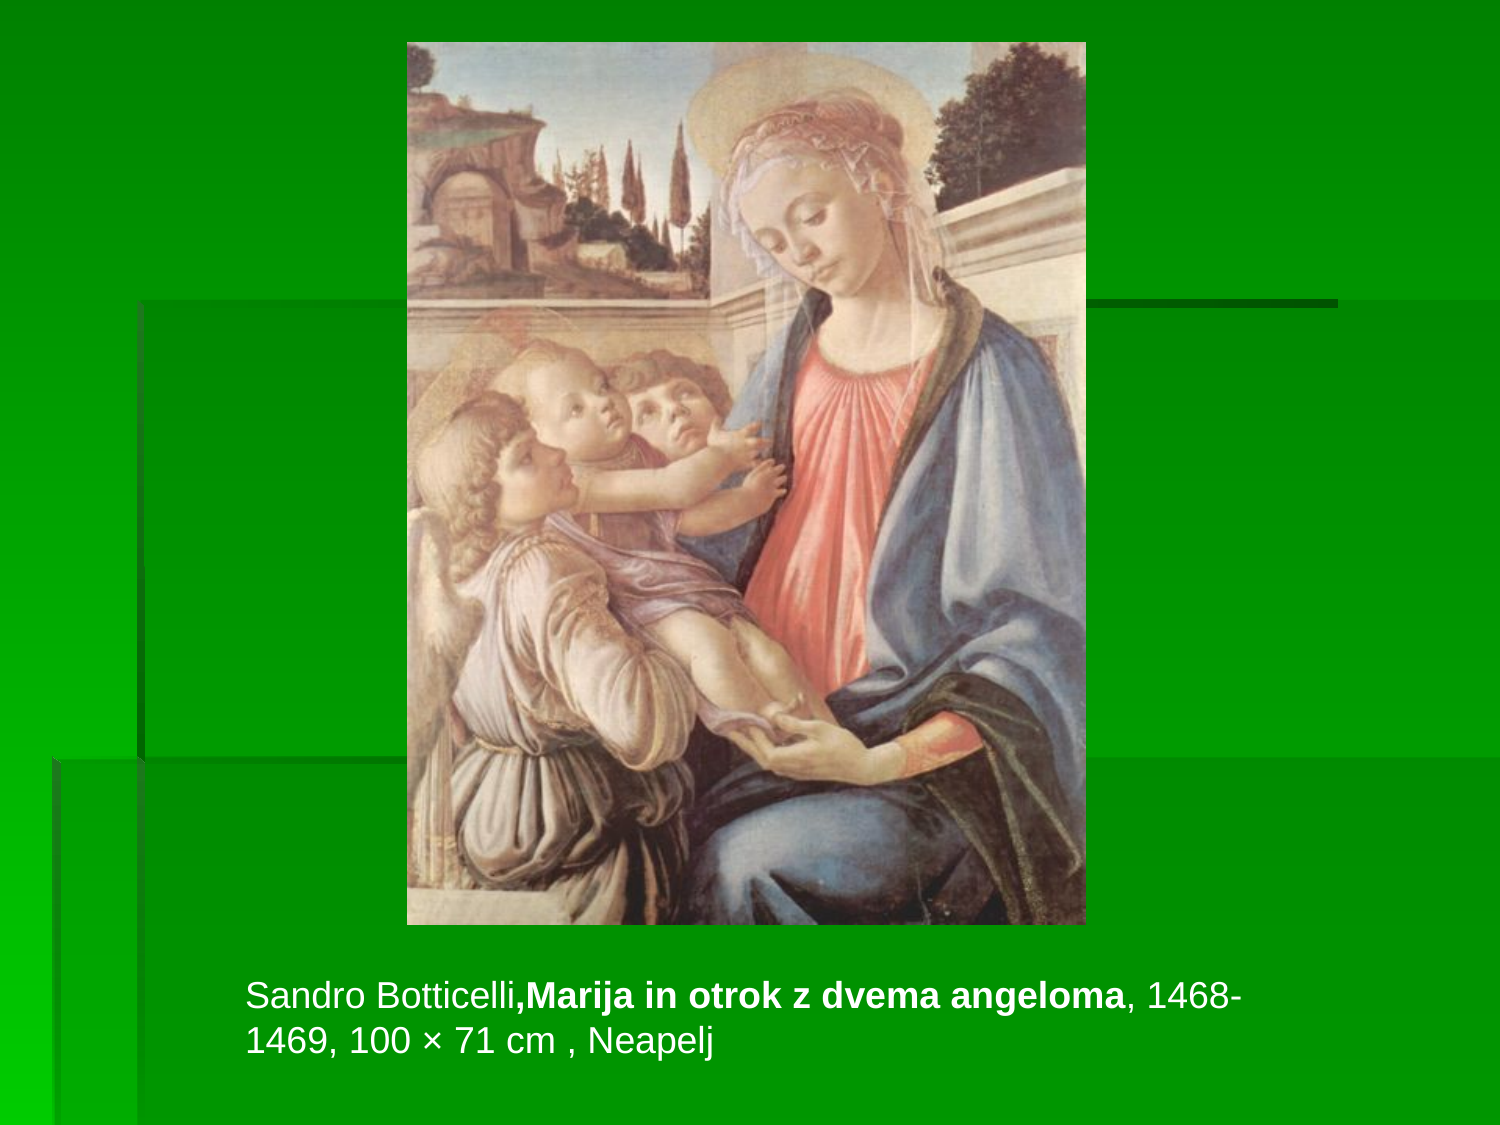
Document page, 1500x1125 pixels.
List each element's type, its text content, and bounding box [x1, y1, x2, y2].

picture [407, 42, 1086, 925]
text_box Sandro Botticelli,Marija in otrok z dvema angeloma, 1468-1469, 100 × 71 cm , Neapelj [230, 964, 1332, 1069]
